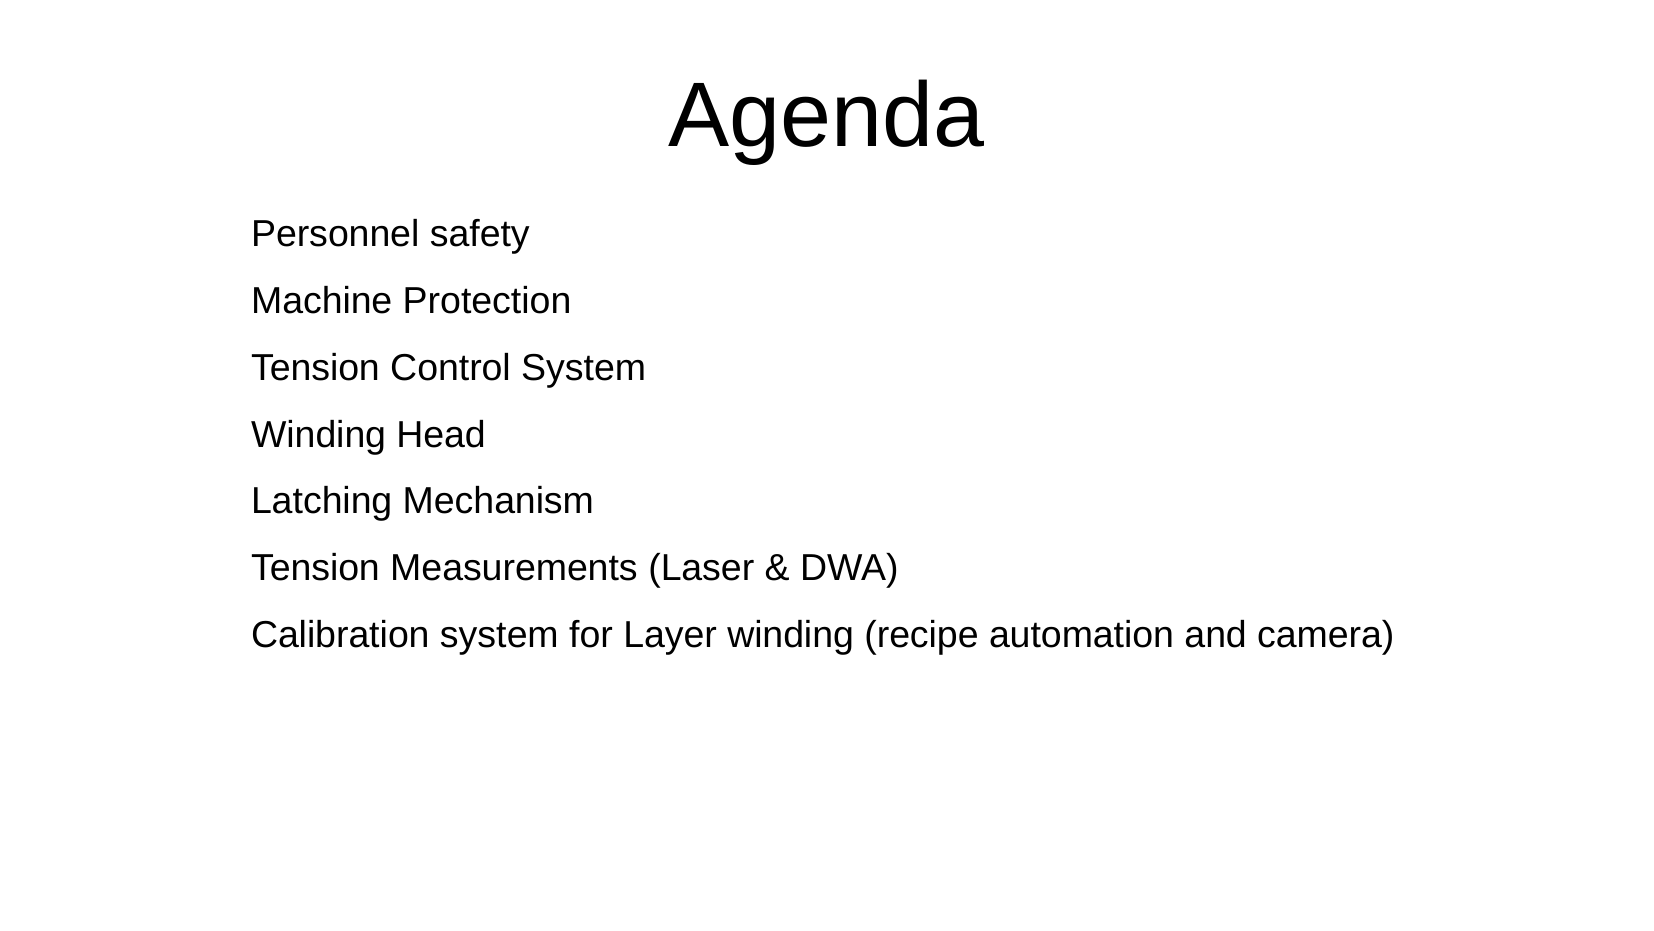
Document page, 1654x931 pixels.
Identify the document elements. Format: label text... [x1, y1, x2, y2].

text_box Personnel safety Machine Protection Tension Control System Winding Head Latching Mechanism Tension Measurements (Laser & DWA) Calibration system for Layer winding (recipe automation and camera) [236, 205, 1441, 721]
title Agenda [82, 37, 1571, 193]
